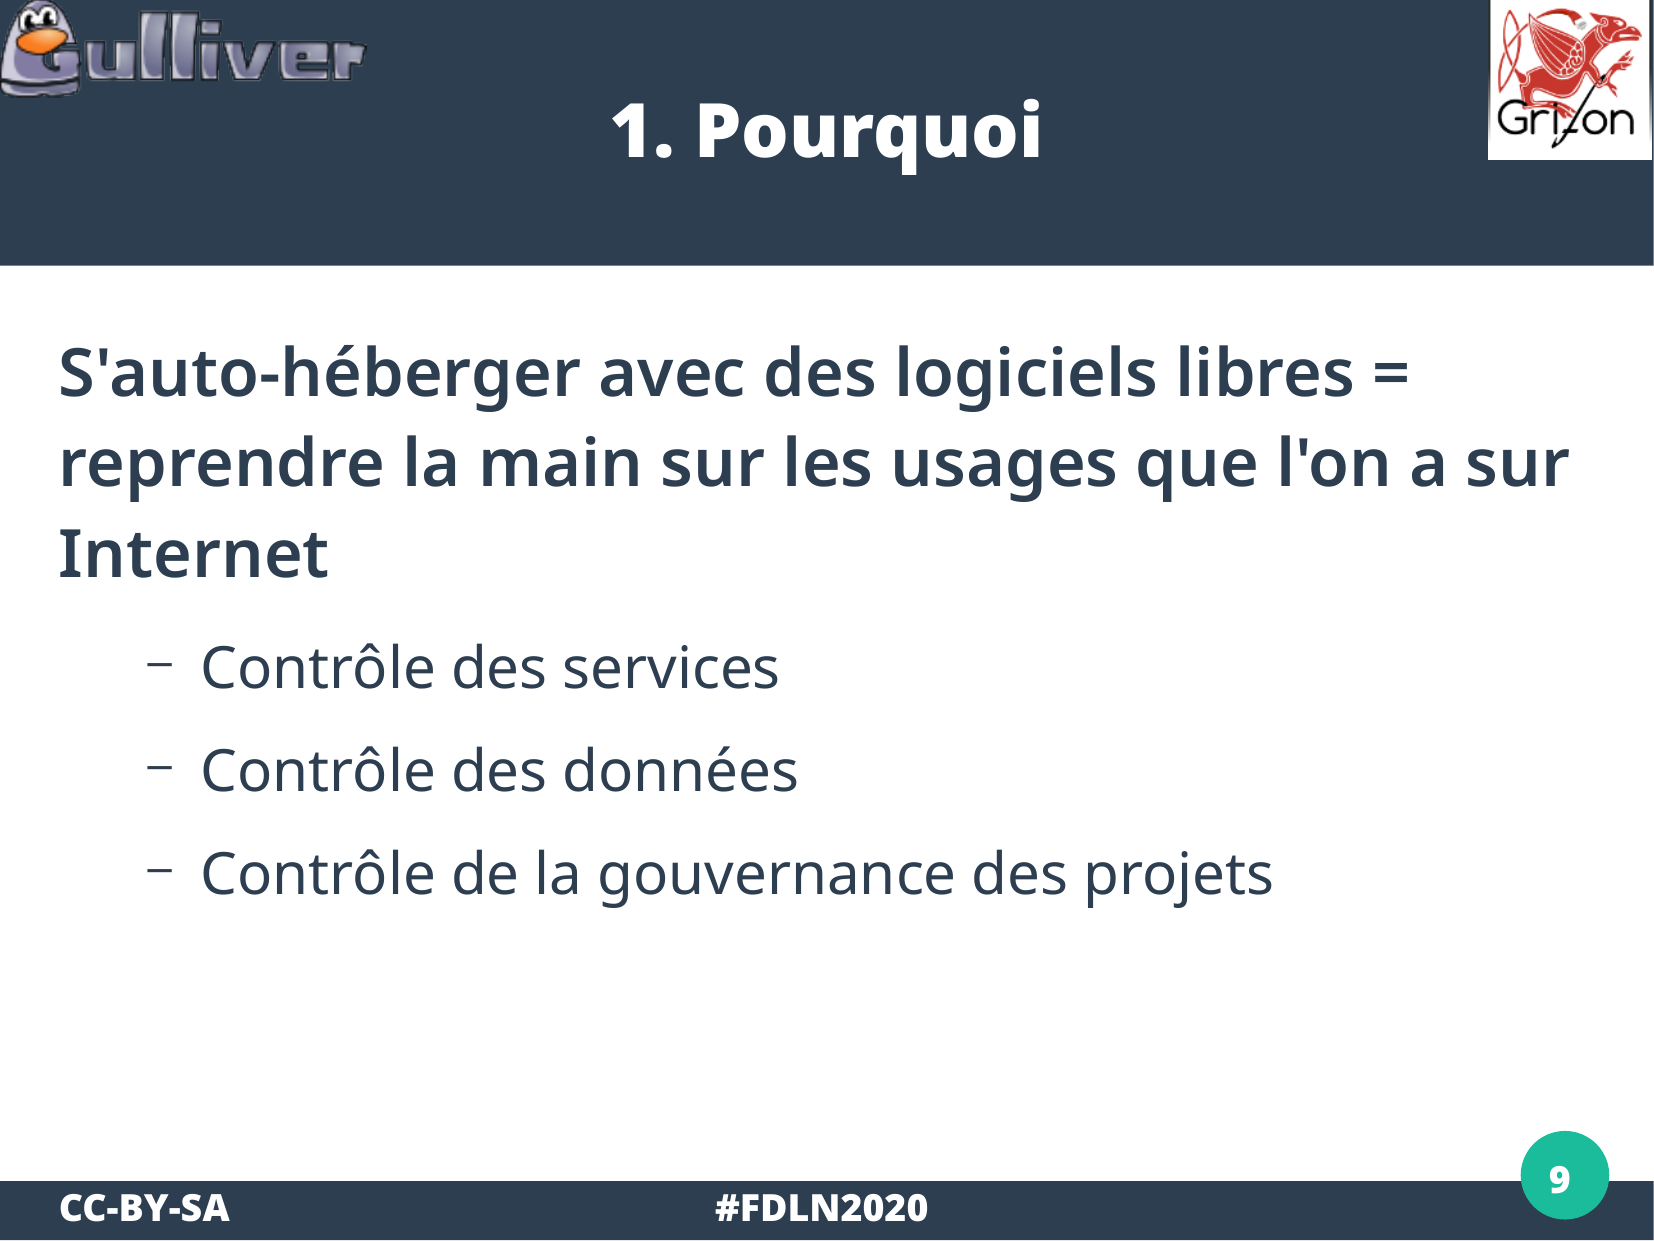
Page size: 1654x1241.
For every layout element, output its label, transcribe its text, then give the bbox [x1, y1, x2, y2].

picture [0, 0, 367, 98]
list S'auto-héberger avec des logiciels libres = reprendre la main sur les usages que l'on a sur Internet Contrôle des services Contrôle des données Contrôle de la gouvernance des projets [59, 324, 1595, 1152]
picture [1488, 0, 1652, 160]
title 1. Pourquoi [59, 49, 1595, 207]
